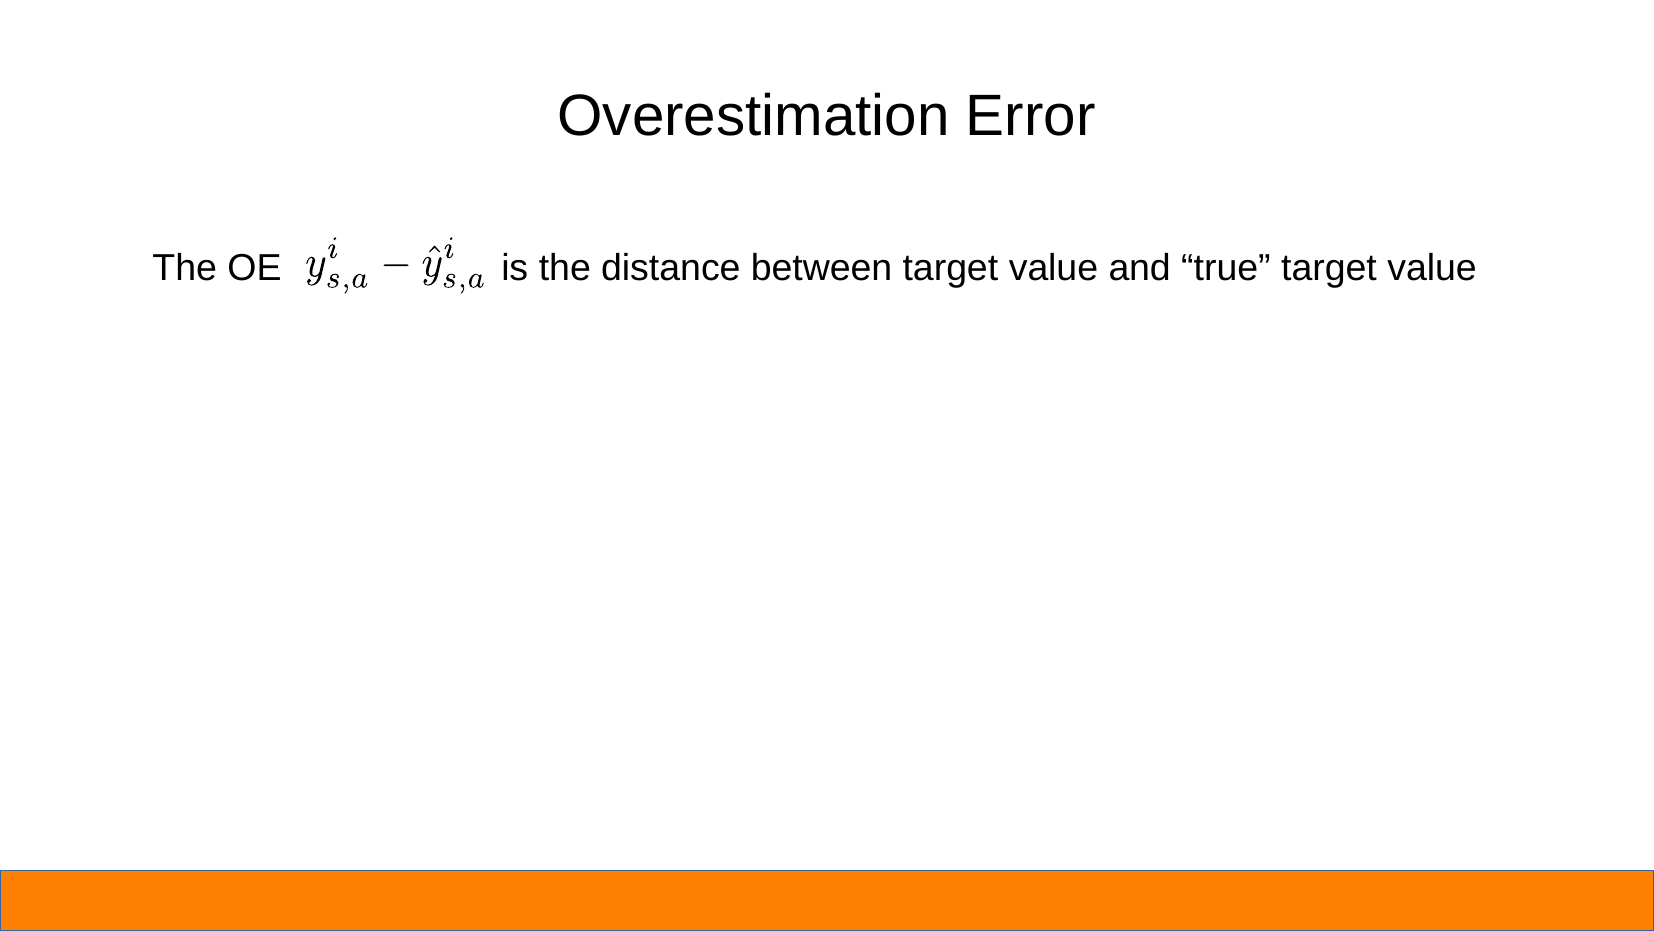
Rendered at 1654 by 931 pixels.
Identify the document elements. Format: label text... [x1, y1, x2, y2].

text_box [0, 870, 1654, 931]
text_box The OE is the distance between target value and “true” target value [137, 239, 1516, 351]
text_box Overestimation Error [199, 75, 1454, 166]
picture [305, 237, 486, 294]
